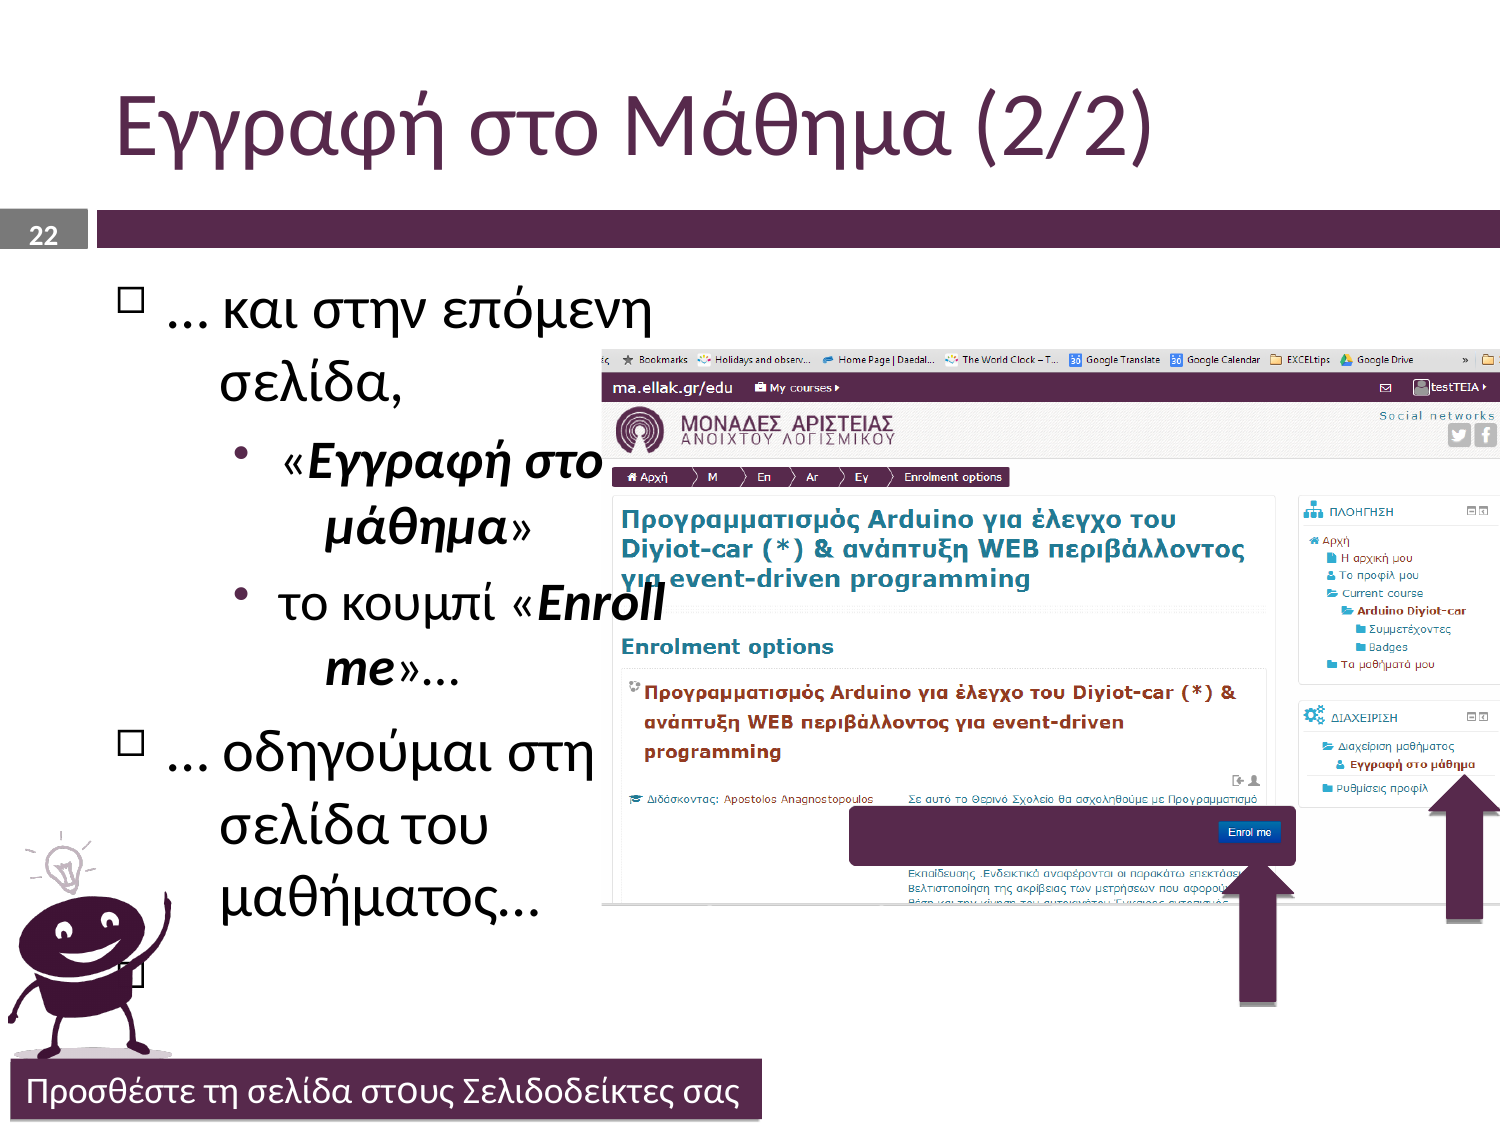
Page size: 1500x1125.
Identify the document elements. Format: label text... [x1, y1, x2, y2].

picture [8, 831, 172, 1059]
text_box [1429, 775, 1500, 919]
picture [738, 349, 1500, 906]
text_box [0, 208, 88, 249]
picture [1483, 811, 1500, 906]
text_box [1222, 857, 1294, 1001]
list … και στην επόμενη σελίδα, «Εγγραφή στο μάθημα» το κουμπί «Enroll me»… … οδηγούμαι στη σελίδα του μαθήματος… [99, 260, 738, 1011]
text_box Προσθέστε τη σελίδα στoυς Σελιδοδείκτες σας [10, 1058, 762, 1120]
title Εγγραφή στο Μάθημα (2/2) [99, 37, 1438, 201]
